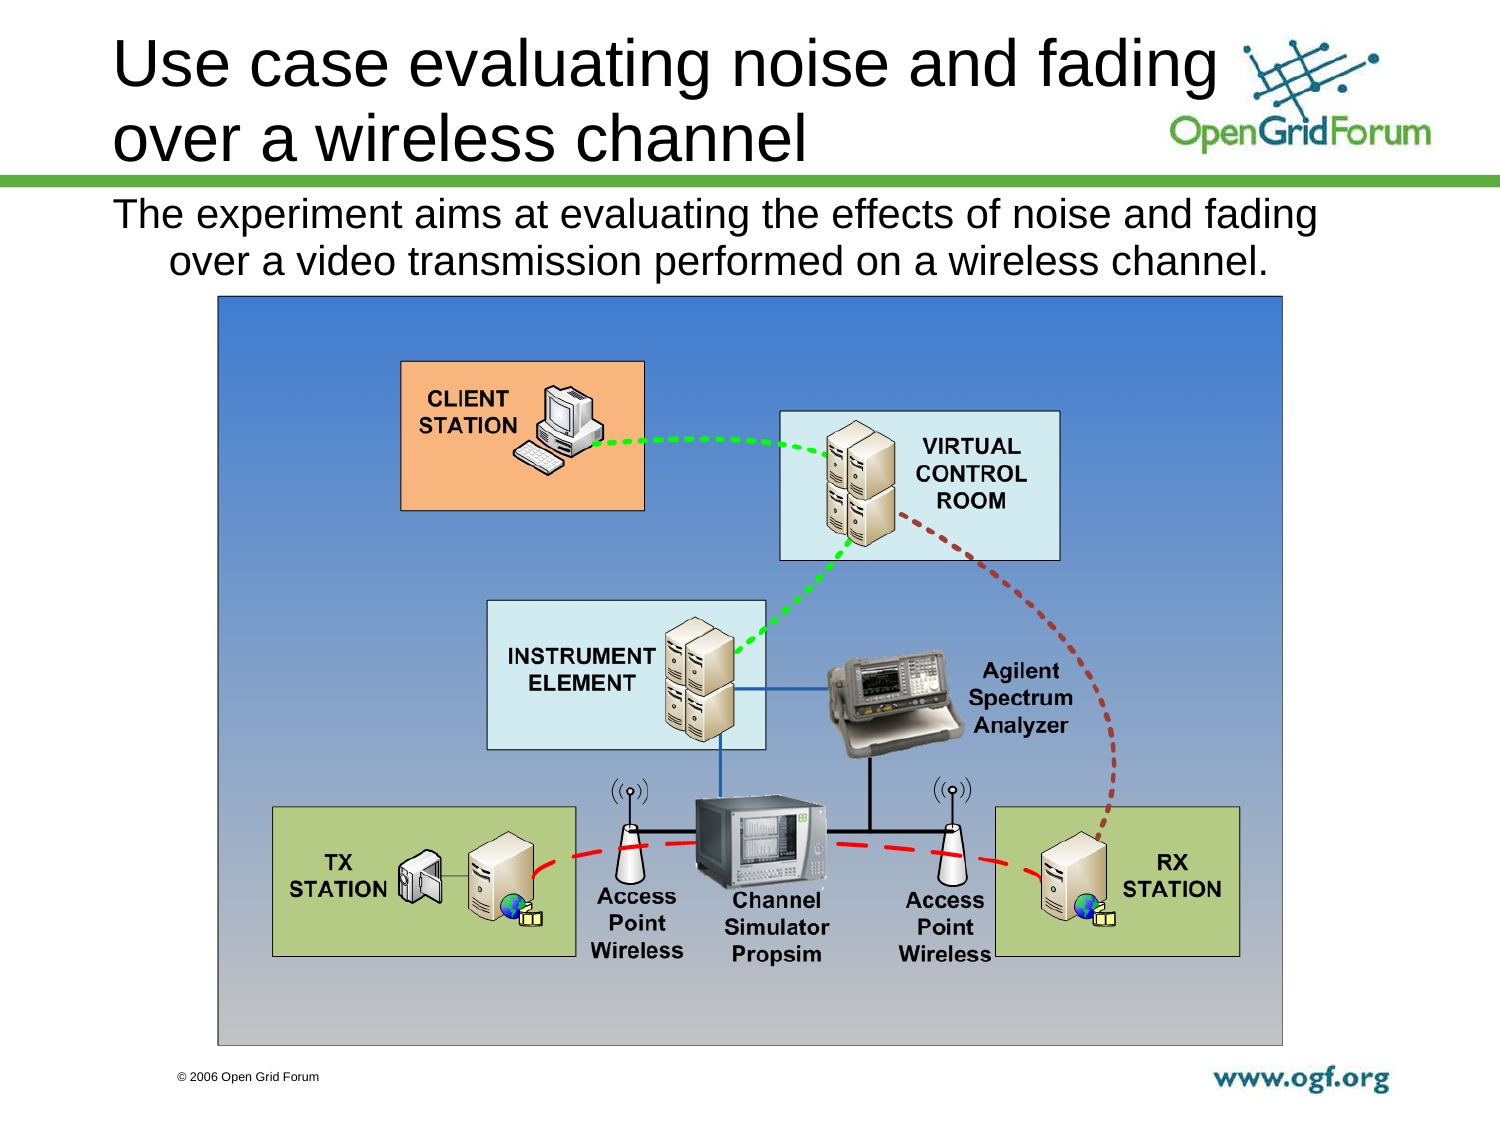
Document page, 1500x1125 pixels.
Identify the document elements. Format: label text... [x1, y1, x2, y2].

title Use case evaluating noise and fading over a wireless channel [112, 5, 1388, 190]
list The experiment aims at evaluating the effects of noise and fading over a video transmission performed on a wireless channel. [112, 190, 1388, 871]
picture [0, 188, 1500, 1125]
picture [0, 0, 1500, 174]
